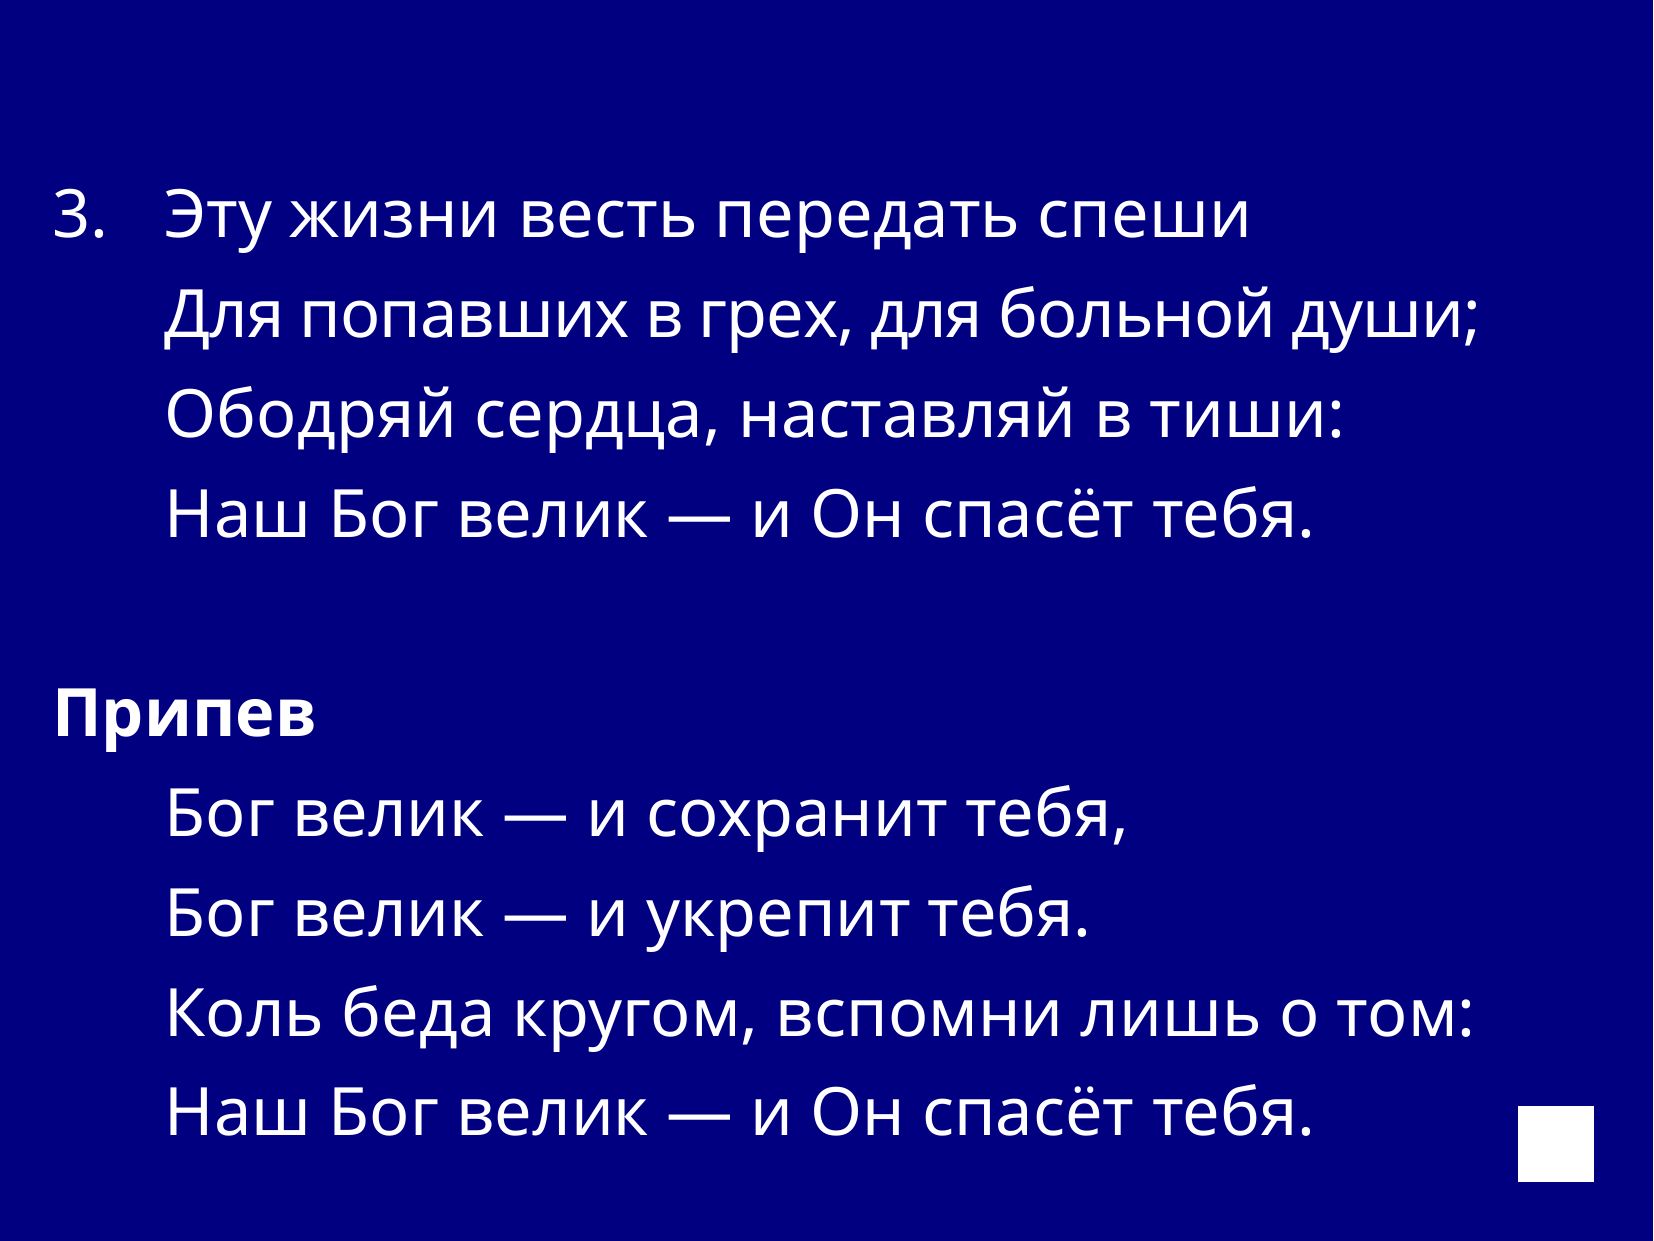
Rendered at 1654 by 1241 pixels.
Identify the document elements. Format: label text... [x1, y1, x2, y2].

text_box 3. Эту жизни весть передать спеши Для попавших в грех, для больной души; Ободряй сердца, наставляй в тиши: Наш Бог велик — и Он спасёт тебя. Припев Бог велик — и сохранит тебя, Бог велик — и укрепит тебя. Коль беда кругом, вспомни лишь о том: Наш Бог велик — и Он спасёт тебя. [37, 150, 1653, 1163]
text_box [1518, 1163, 1594, 1182]
